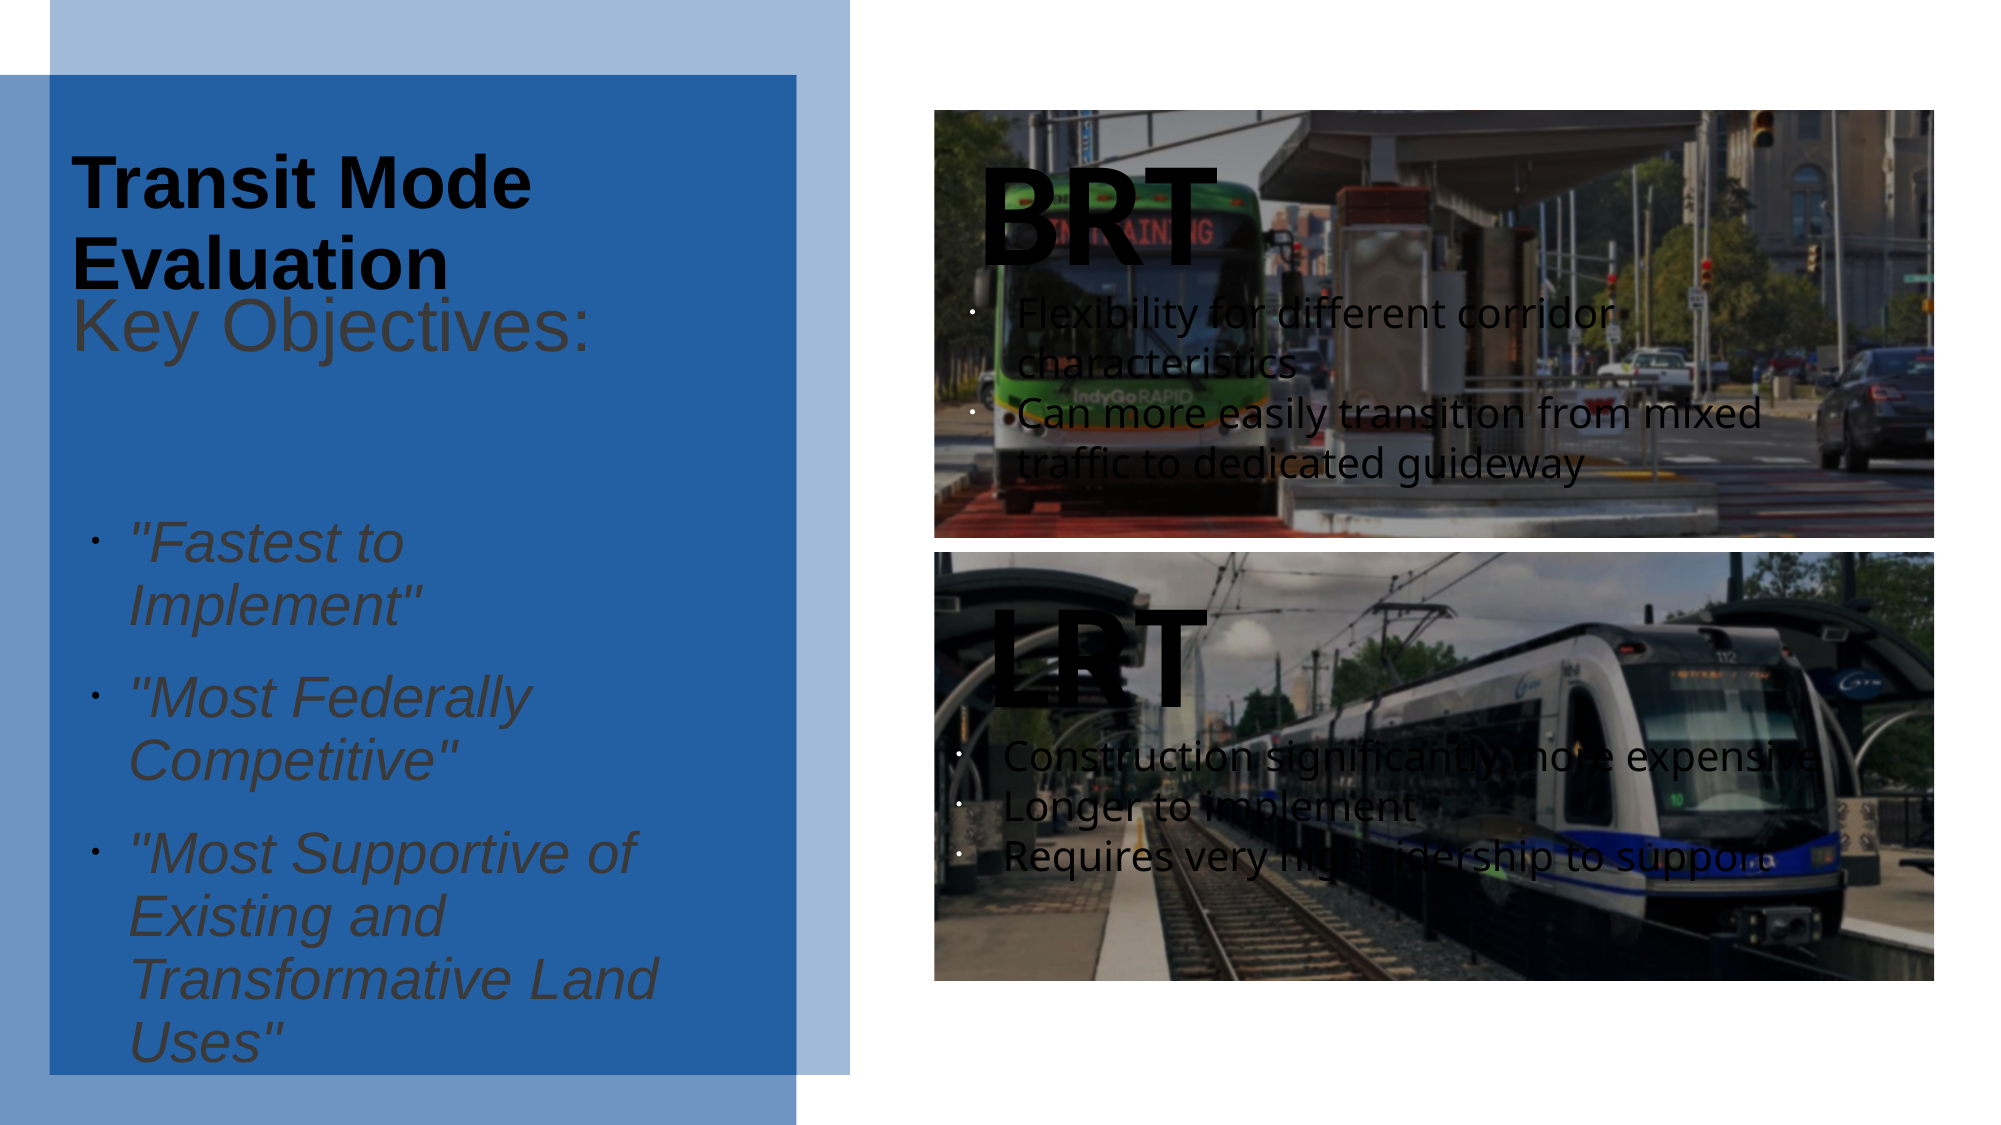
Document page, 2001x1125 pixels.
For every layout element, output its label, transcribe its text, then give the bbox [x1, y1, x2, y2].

text_box Flexibility for different corridor characteristics Can more easily transition from mixed traffic to dedicated guideway [954, 279, 1902, 495]
text_box Transit Mode Evaluation [56, 0, 884, 313]
text_box Construction significantly more expensive Longer to implement Requires very high ridership to support [940, 721, 1836, 937]
text_box BRT [884, 108, 1360, 303]
picture [934, 110, 1935, 538]
text_box LRT [814, 550, 1360, 746]
list "Fastest to Implement" "Most Federally Competitive" "Most Supportive of Existing and Transformative Land Uses" [75, 504, 703, 957]
title Key Objectives: [56, 313, 865, 469]
picture [934, 552, 1935, 981]
